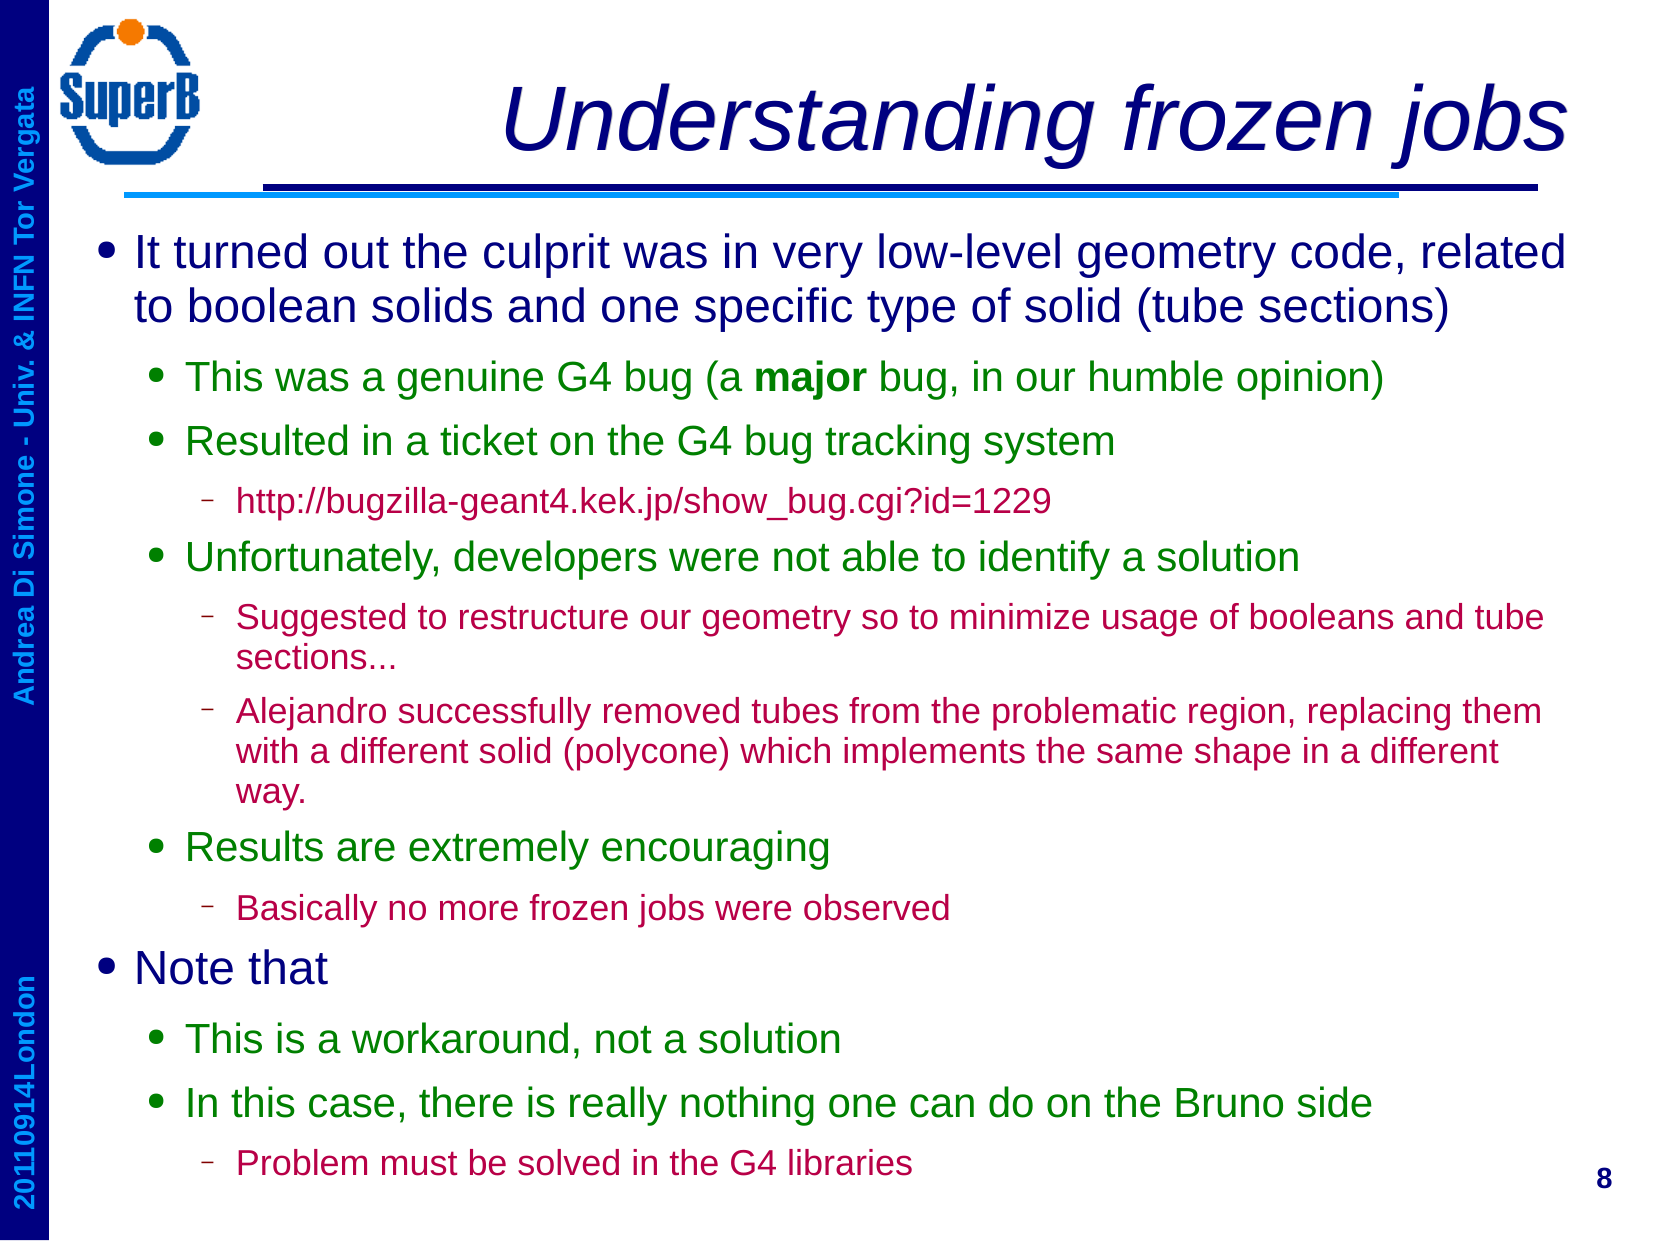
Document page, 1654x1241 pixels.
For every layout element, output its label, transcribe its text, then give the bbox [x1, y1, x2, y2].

picture [51, 16, 208, 170]
list It turned out the culprit was in very low-level geometry code, related to boolean solids and one specific type of solid (tube sections) This was a genuine G4 bug (a major bug, in our humble opinion) Resulted in a ticket on the G4 bug tracking system http://bugzilla-geant4.kek.jp/show_bug.cgi?id=1229 Unfortunately, developers were not able to identify a solution Suggested to restructure our geometry so to minimize usage of booleans and tube sections... Alejandro successfully removed tubes from the problematic region, replacing them with a different solid (polycone) which implements the same shape in a different way. Results are extremely encouraging Basically no more frozen jobs were observed Note that This is a workaround, not a solution In this case, there is really nothing one can do on the Bruno side Problem must be solved in the G4 libraries [82, 225, 1571, 1201]
title Understanding frozen jobs [82, 49, 1571, 188]
